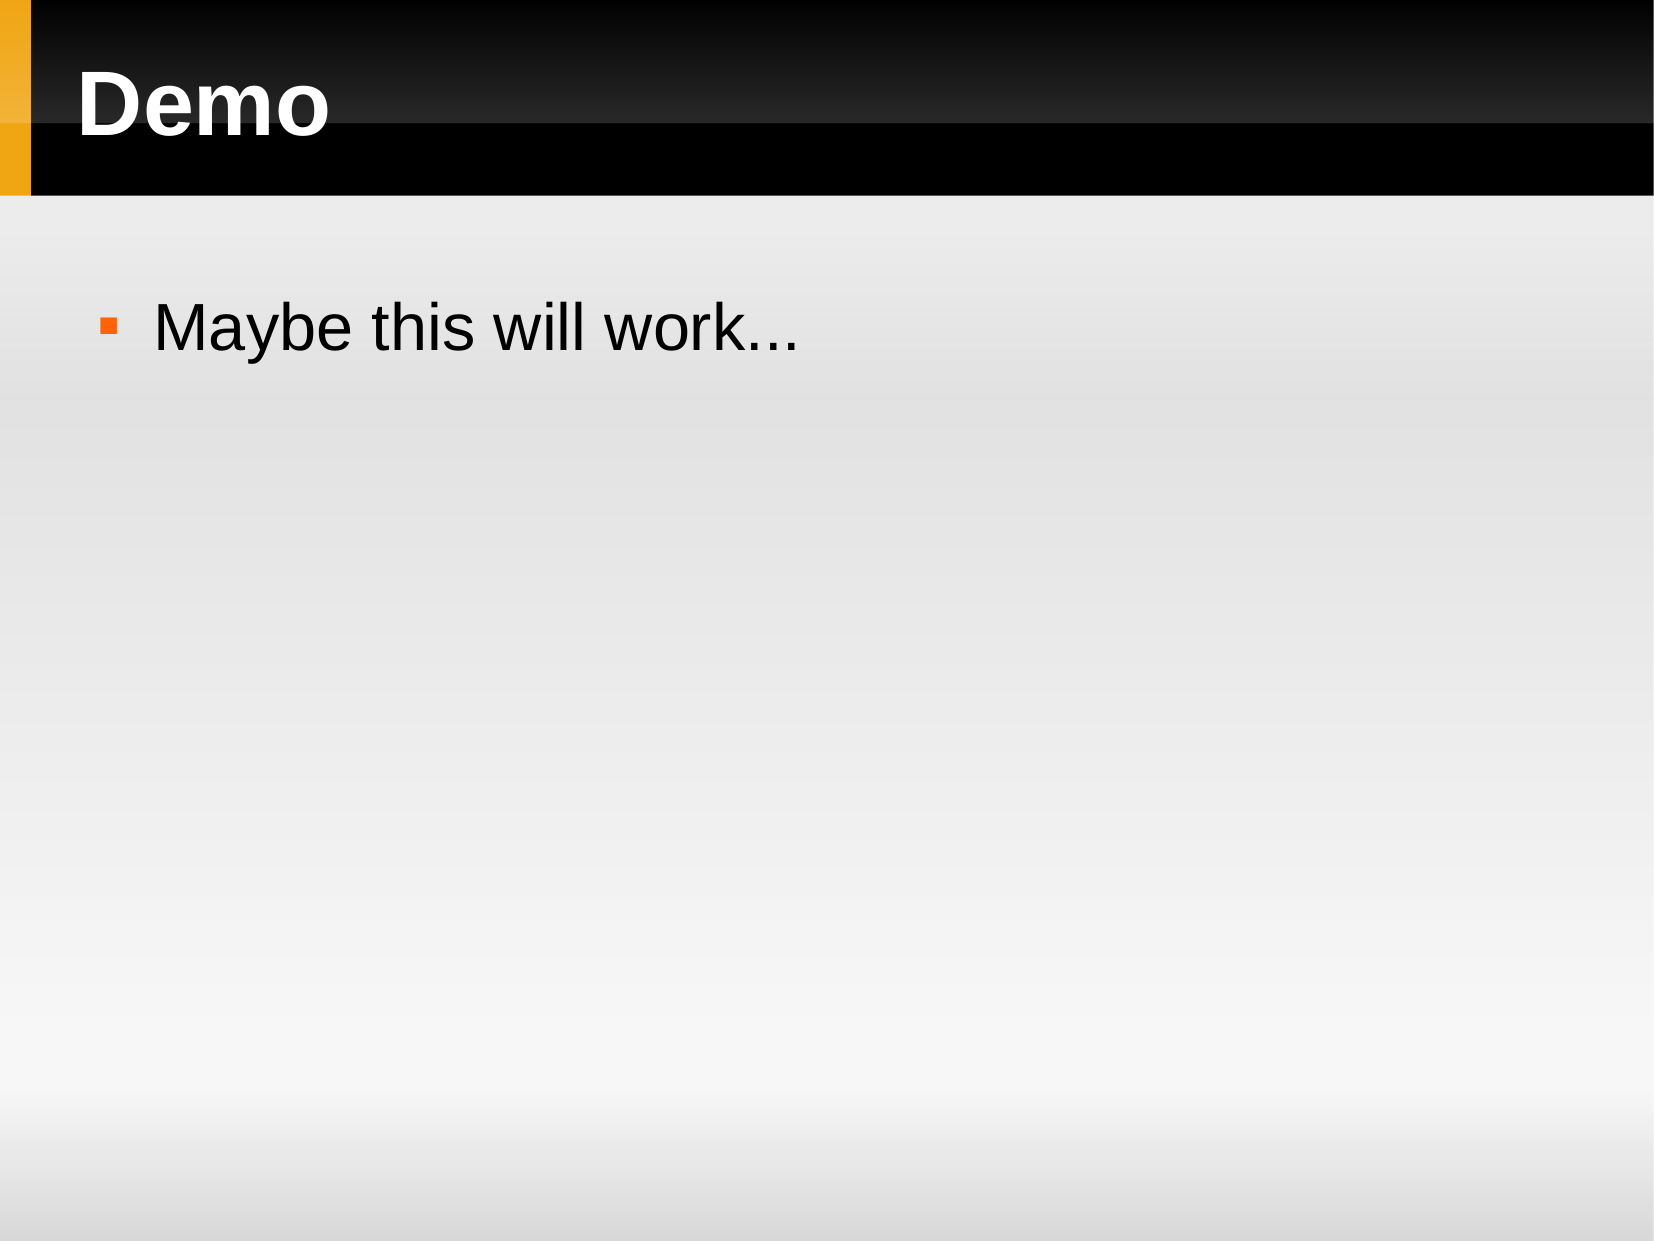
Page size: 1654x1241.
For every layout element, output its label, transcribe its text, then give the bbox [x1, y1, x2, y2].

picture [0, 0, 1654, 1241]
list Maybe this will work... [82, 290, 1571, 1109]
title Demo [76, 0, 1565, 208]
